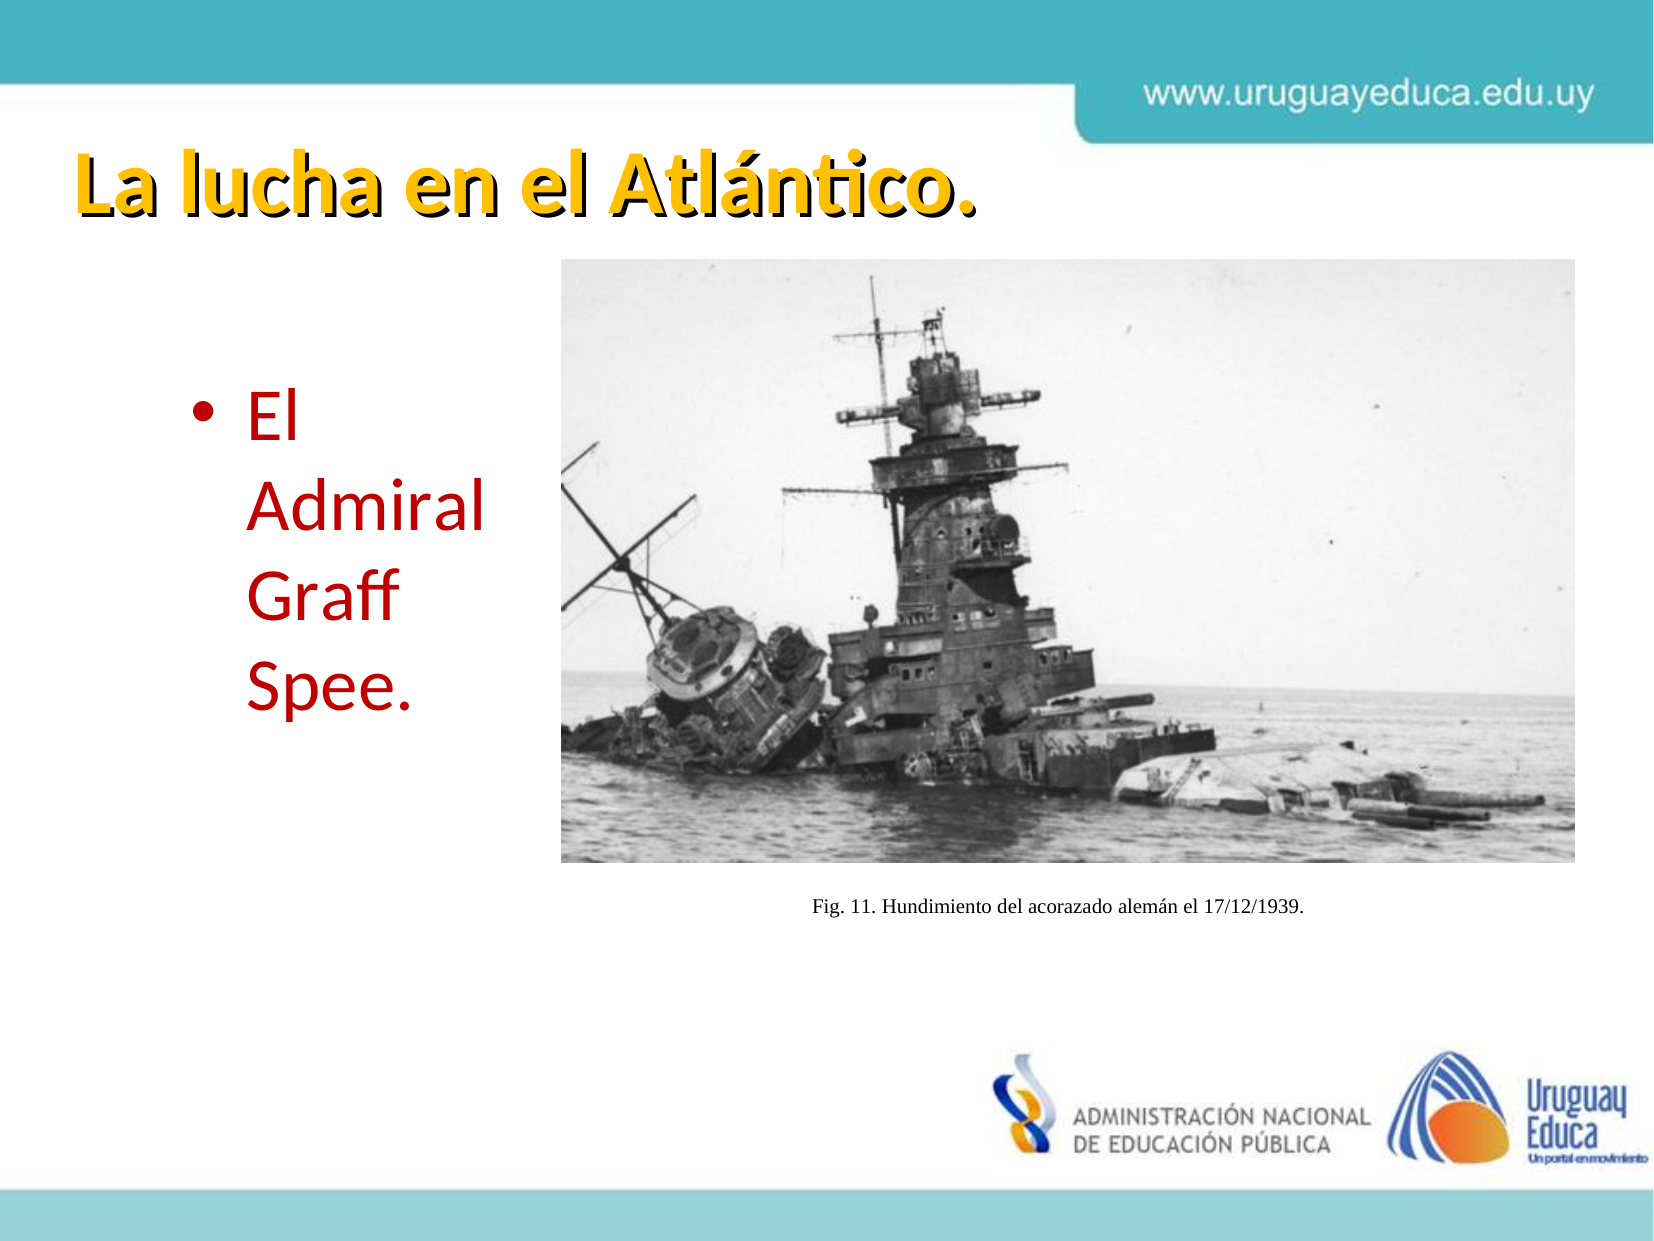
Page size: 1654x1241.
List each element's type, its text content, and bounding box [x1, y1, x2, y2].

picture [0, 0, 1654, 1241]
text_box Fig. 11. Hundimiento del acorazado alemán el 17/12/1939. [797, 885, 1484, 926]
list El Admiral Graff Spee. [175, 358, 567, 1103]
title La lucha en el Atlántico. [0, 88, 1055, 266]
